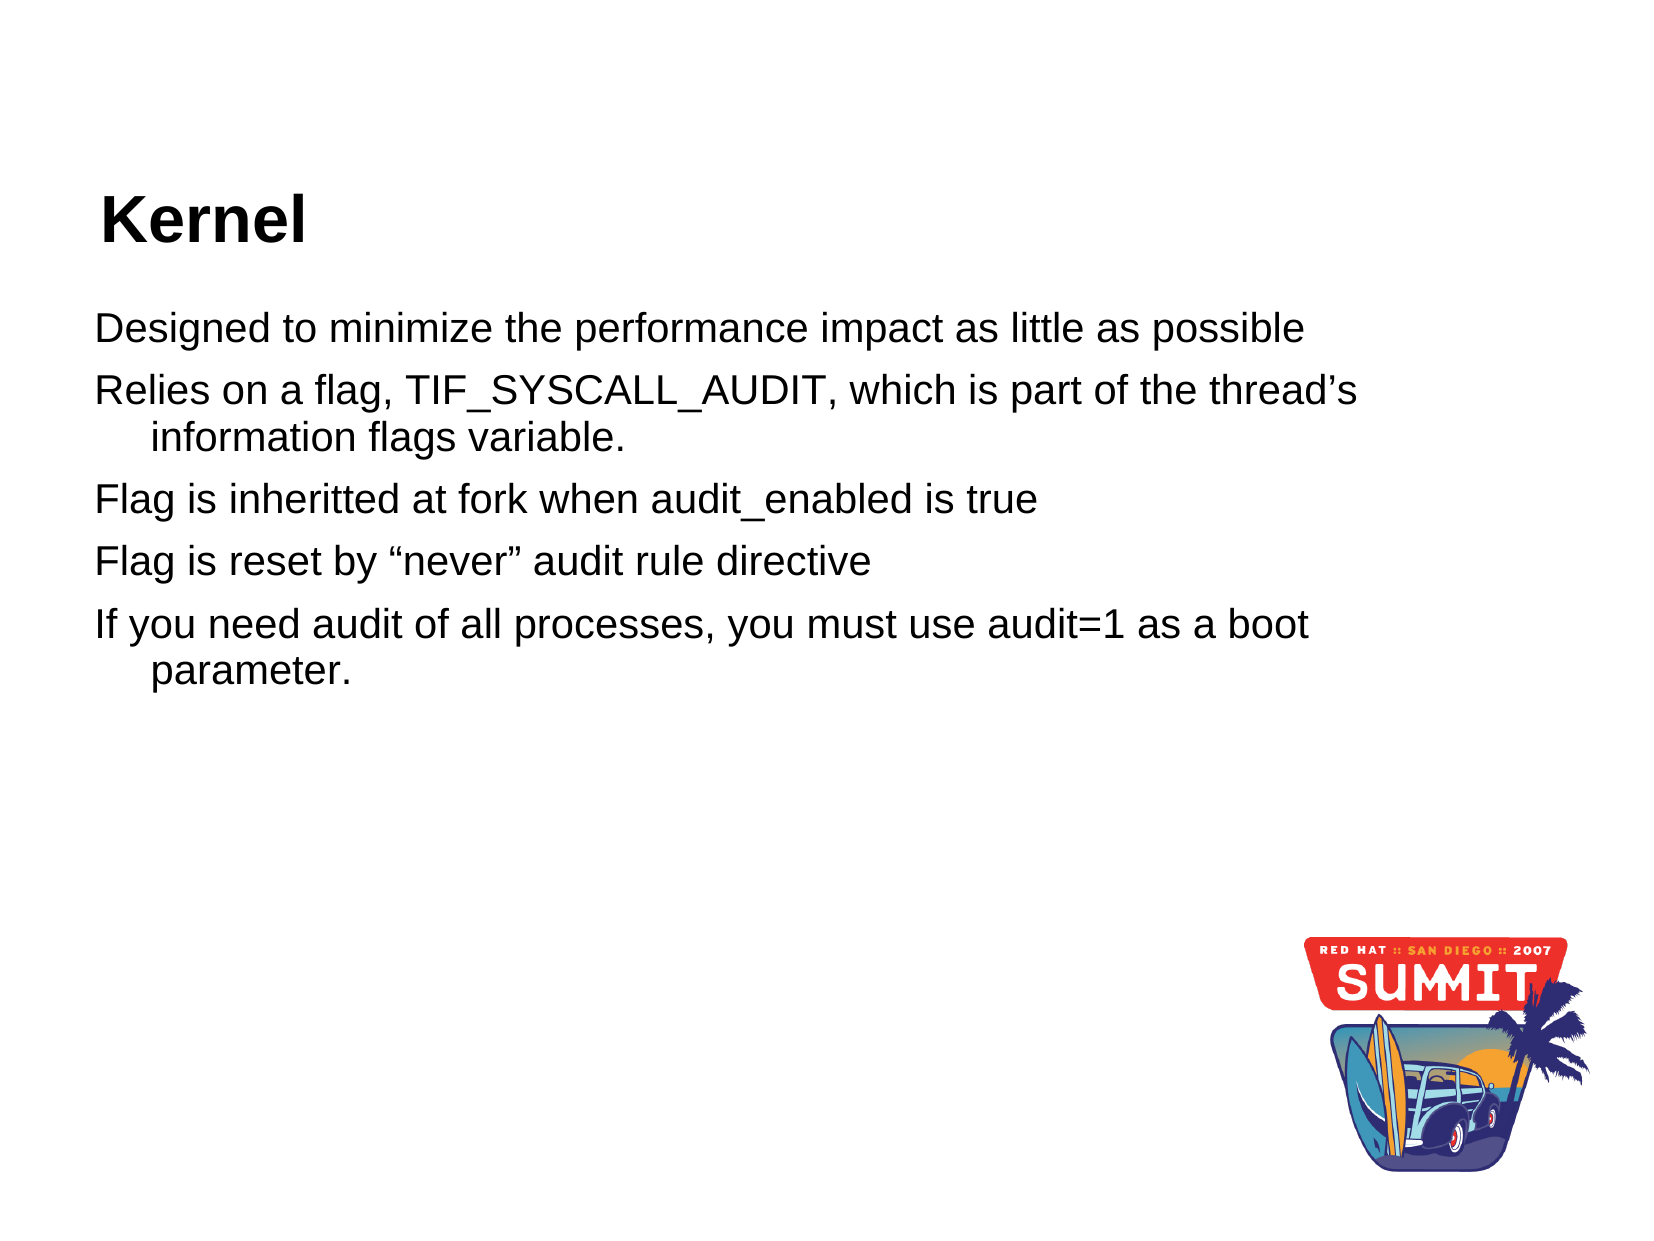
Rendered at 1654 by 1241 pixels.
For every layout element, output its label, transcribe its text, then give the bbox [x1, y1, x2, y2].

title Kernel [100, 164, 1506, 275]
list Designed to minimize the performance impact as little as possible Relies on a flag, TIF_SYSCALL_AUDIT, which is part of the thread’s information flags variable. Flag is inheritted at fork when audit_enabled is true Flag is reset by “never” audit rule directive If you need audit of all processes, you must use audit=1 as a boot parameter. [94, 304, 1500, 1174]
picture [1500, 937, 1590, 1172]
